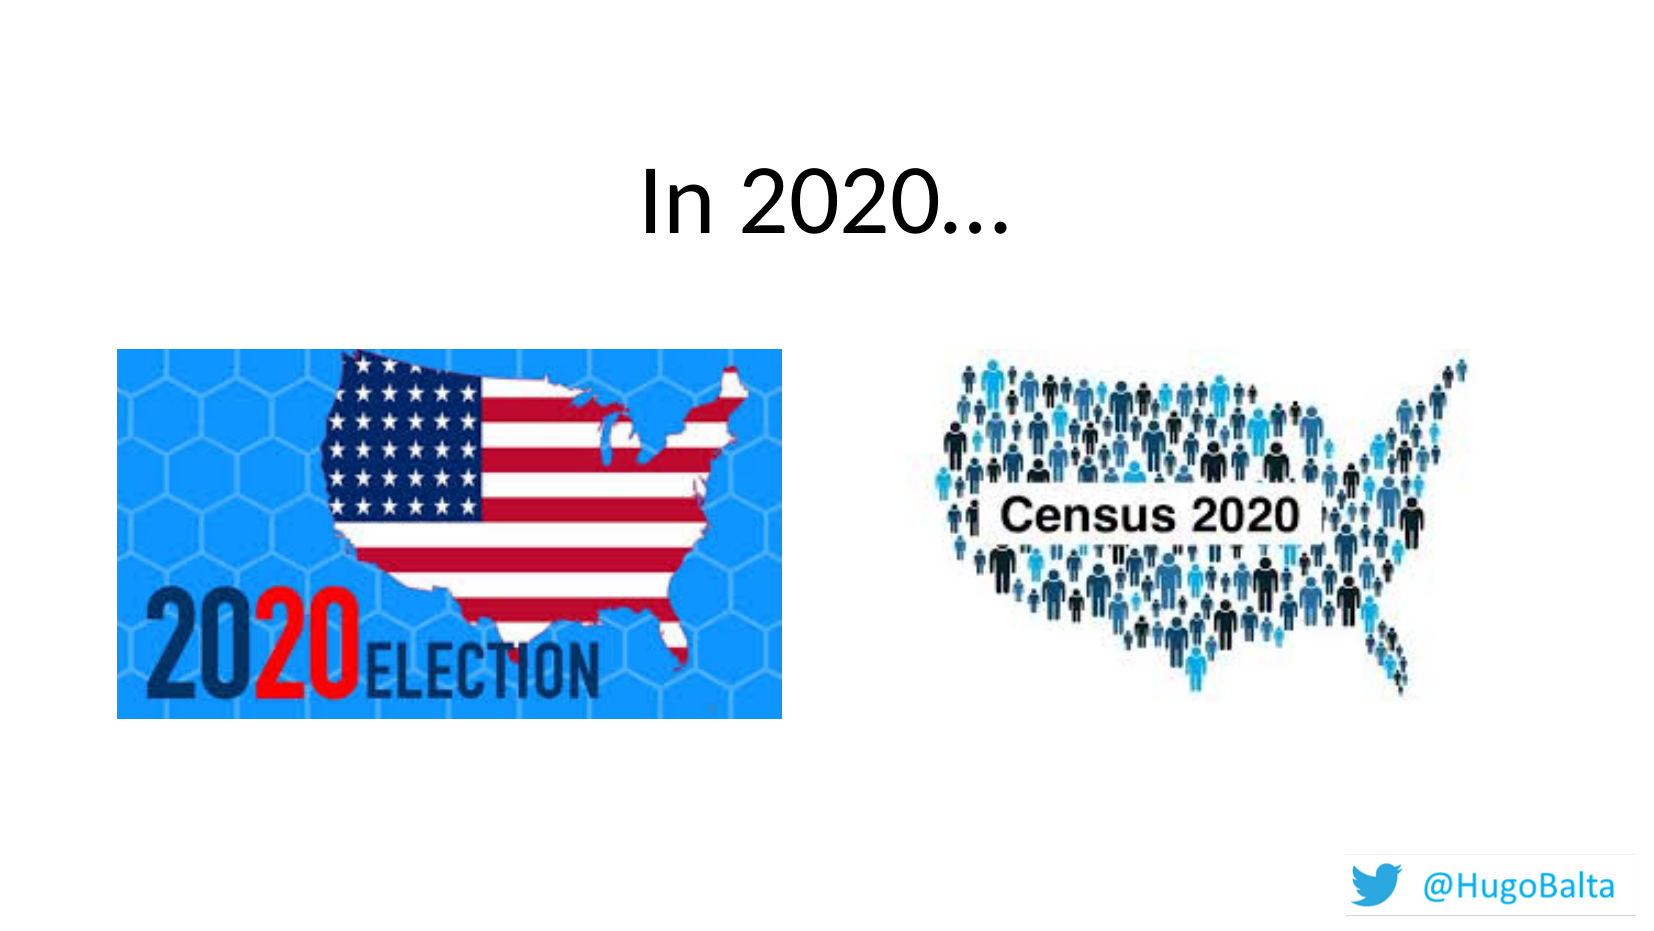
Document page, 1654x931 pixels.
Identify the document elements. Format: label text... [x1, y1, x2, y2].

picture [1346, 849, 1639, 931]
picture [117, 350, 782, 719]
text_box In 2020… [623, 126, 1031, 263]
picture [872, 350, 1531, 719]
